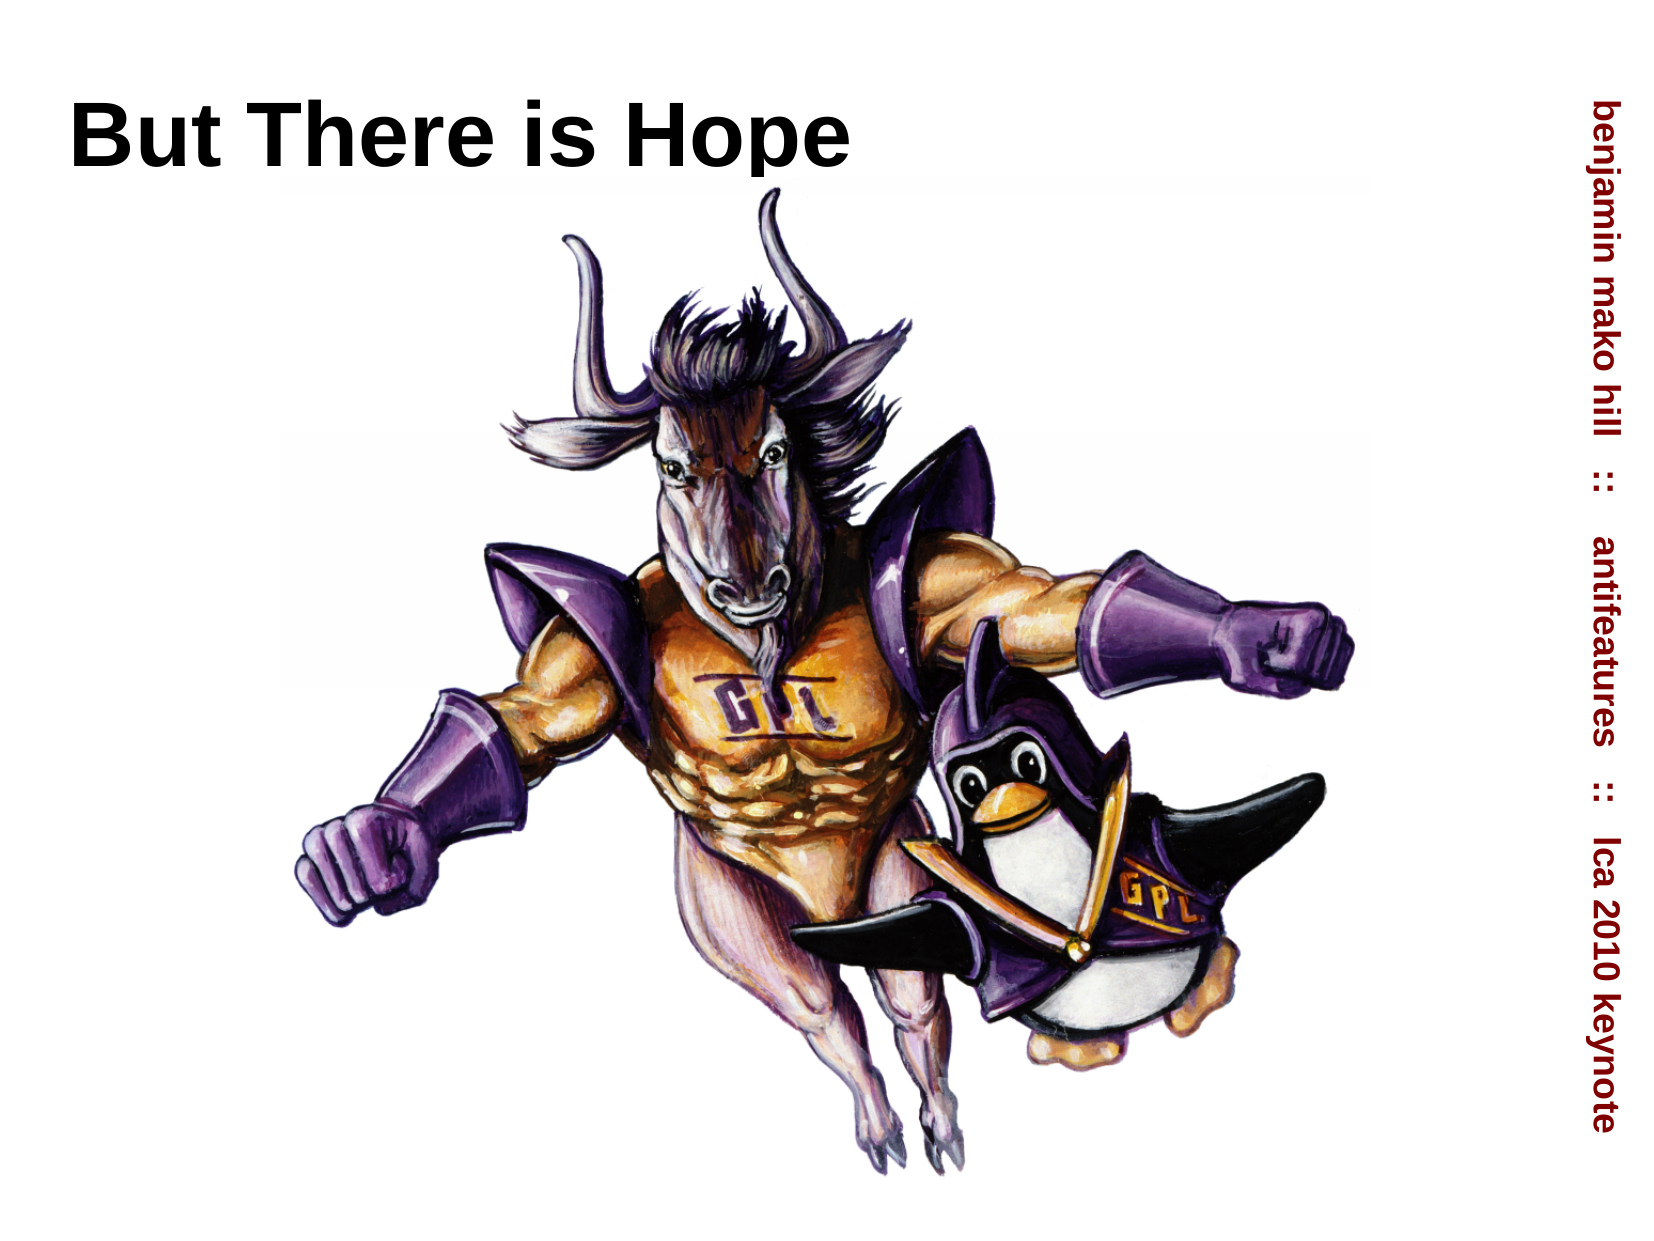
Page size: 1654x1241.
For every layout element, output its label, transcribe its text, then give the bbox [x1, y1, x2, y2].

title But There is Hope [68, 31, 1542, 239]
picture [278, 177, 1372, 1188]
